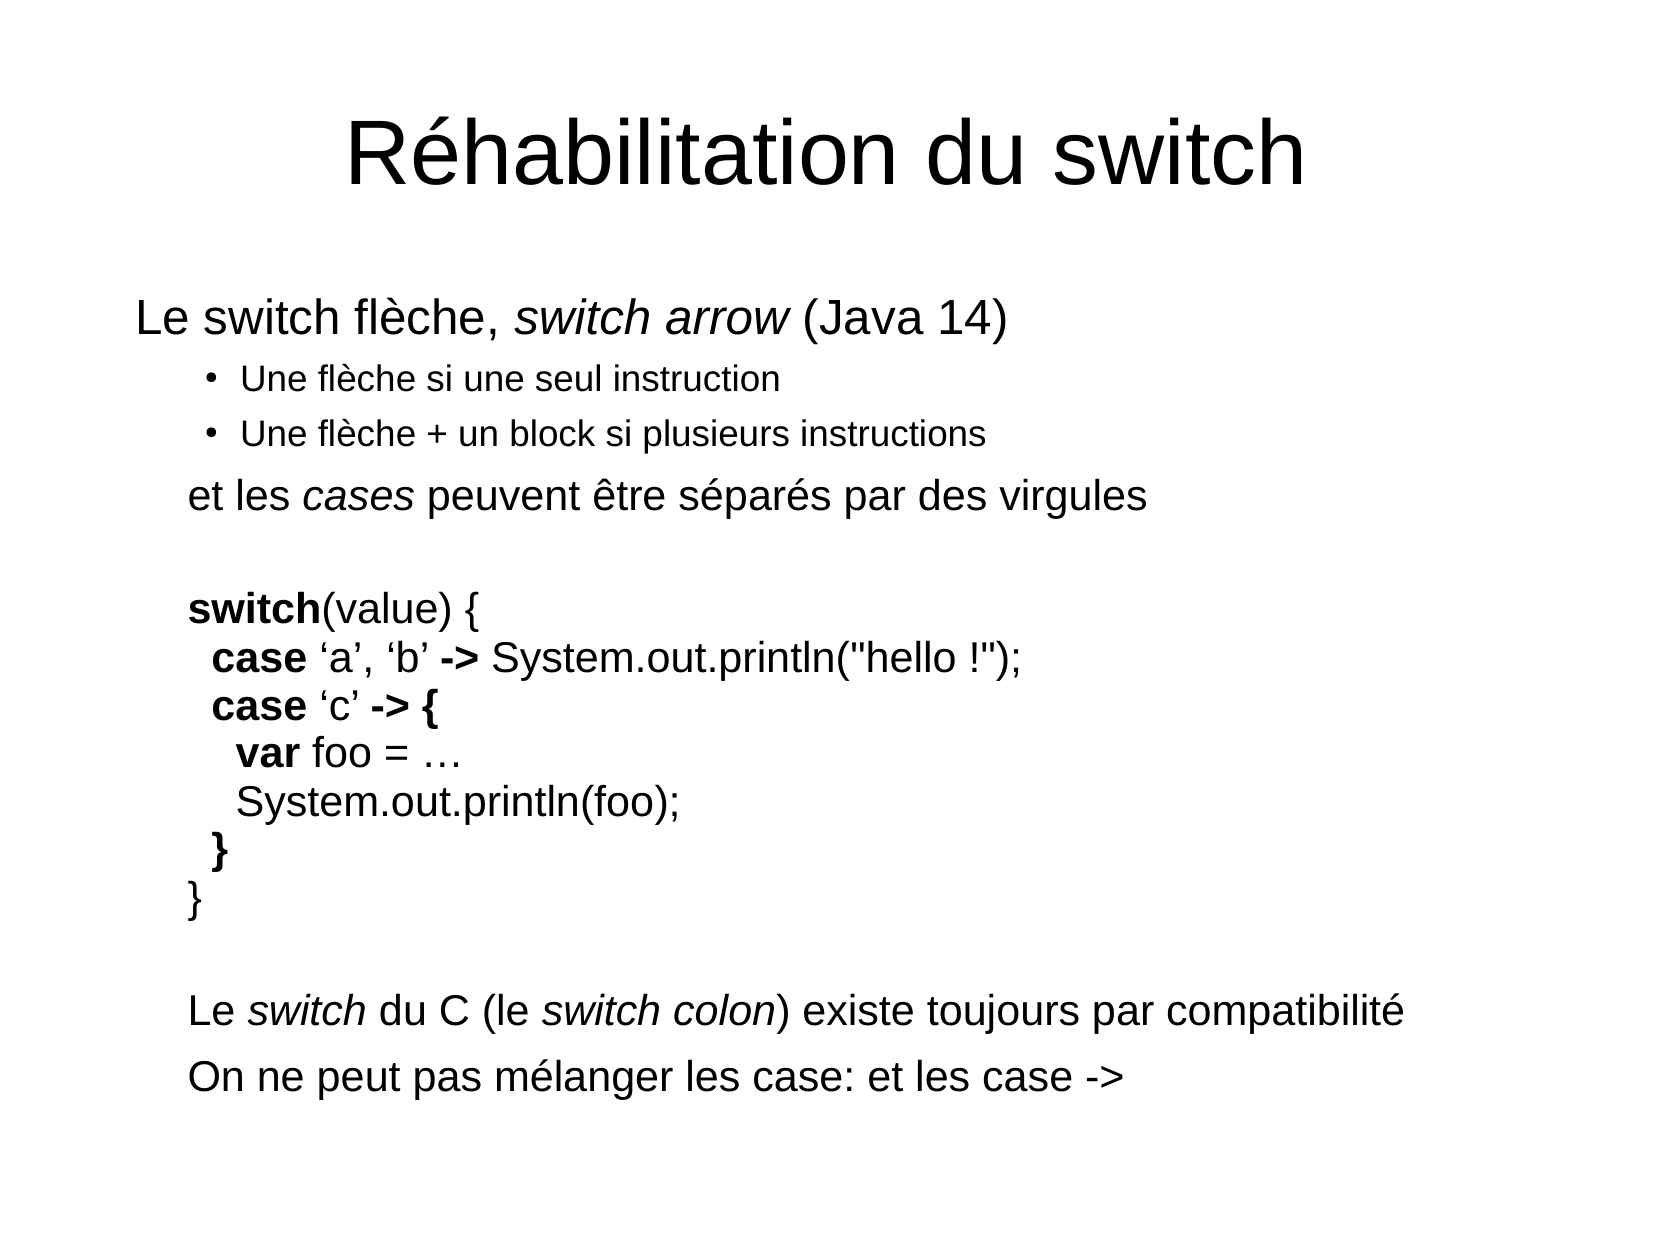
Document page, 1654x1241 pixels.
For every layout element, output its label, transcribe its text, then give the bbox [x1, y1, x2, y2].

title Réhabilitation du switch [82, 49, 1571, 257]
list Le switch flèche, switch arrow (Java 14) Une flèche si une seul instruction Une flèche + un block si plusieurs instructions et les cases peuvent être séparés par des virgules switch(value) { case ‘a’, ‘b’ -> System.out.println("hello !"); case ‘c’ -> { var foo = … System.out.println(foo); } } Le switch du C (le switch colon) existe toujours par compatibilité On ne peut pas mélanger les case: et les case -> [82, 290, 1571, 1111]
